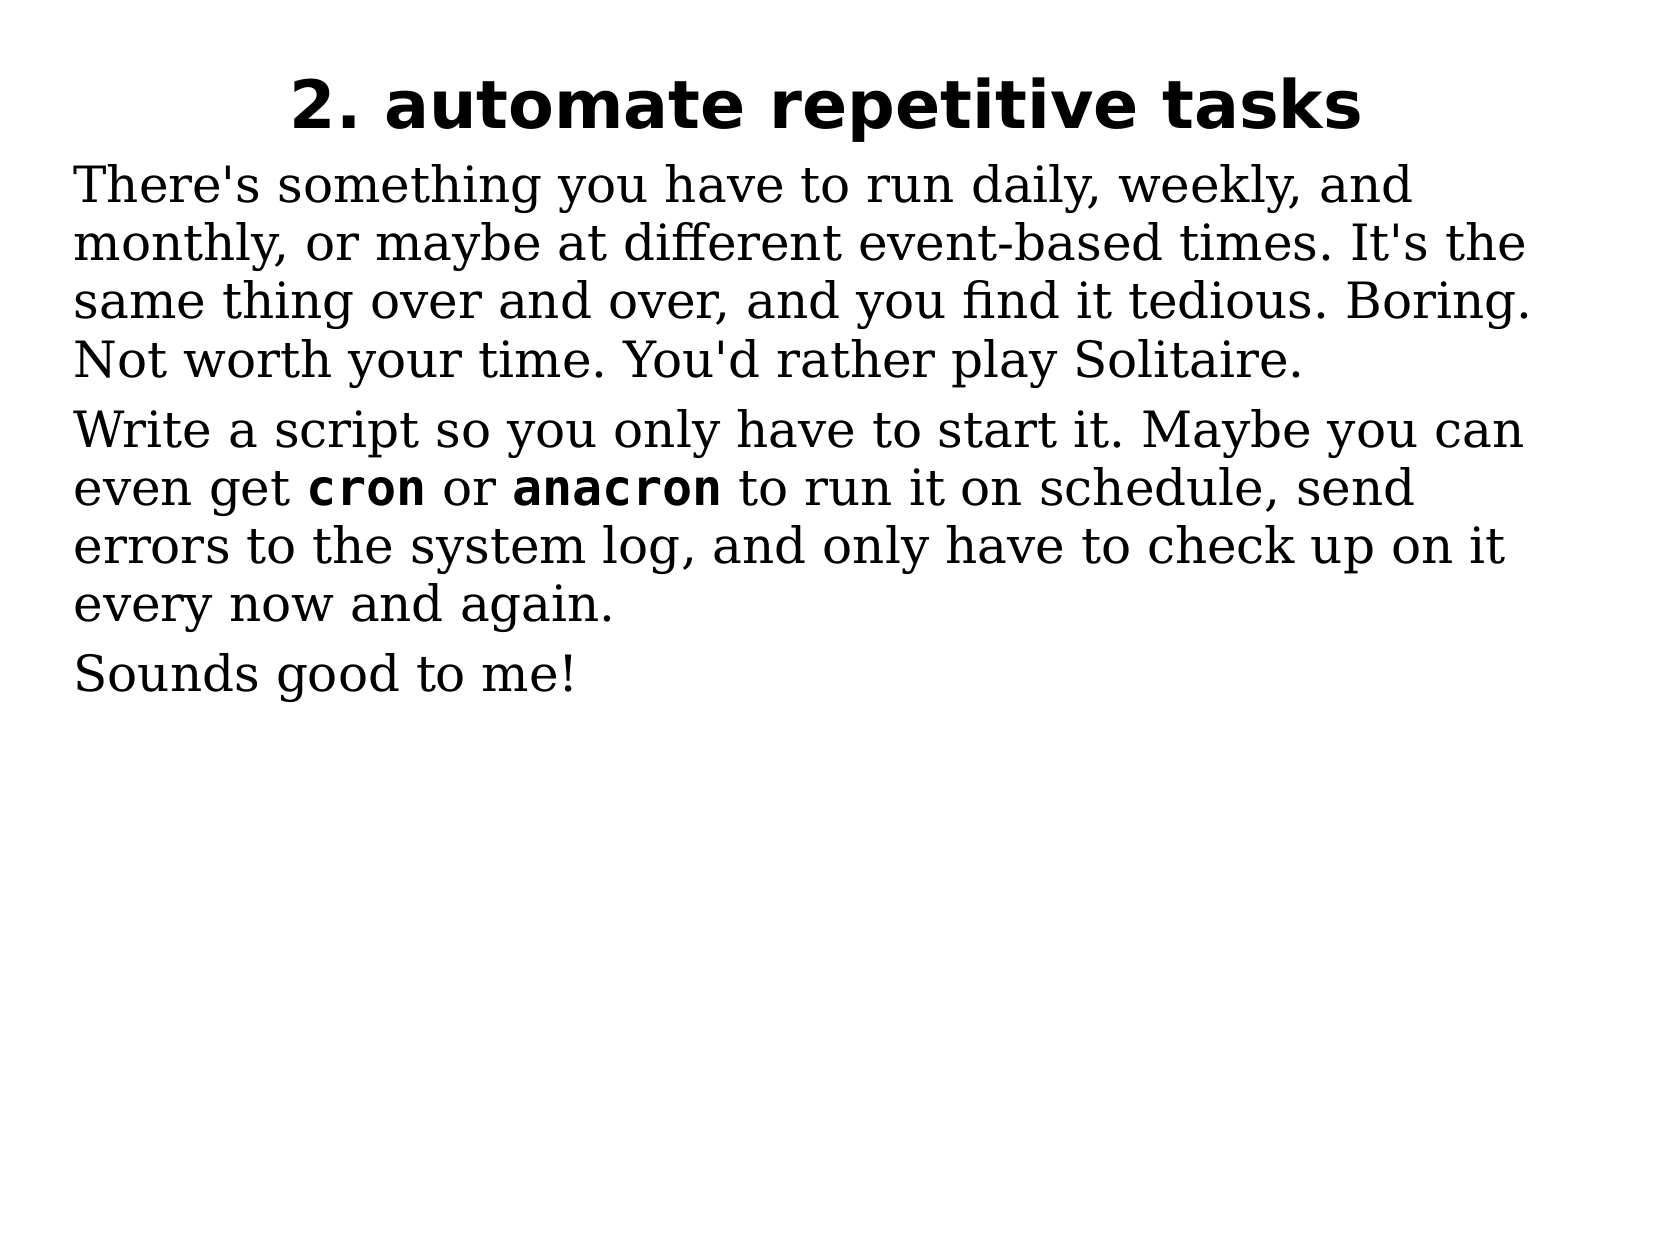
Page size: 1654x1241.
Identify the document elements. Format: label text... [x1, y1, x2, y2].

text_box 2. automate repetitive tasks There's something you have to run daily, weekly, and monthly, or maybe at different event-based times. It's the same thing over and over, and you find it tedious. Boring. Not worth your time. You'd rather play Solitaire. Write a script so you only have to start it. Maybe you can even get cron or anacron to run it on schedule, send errors to the system log, and only have to check up on it every now and again. Sounds good to me! [59, 59, 1595, 712]
